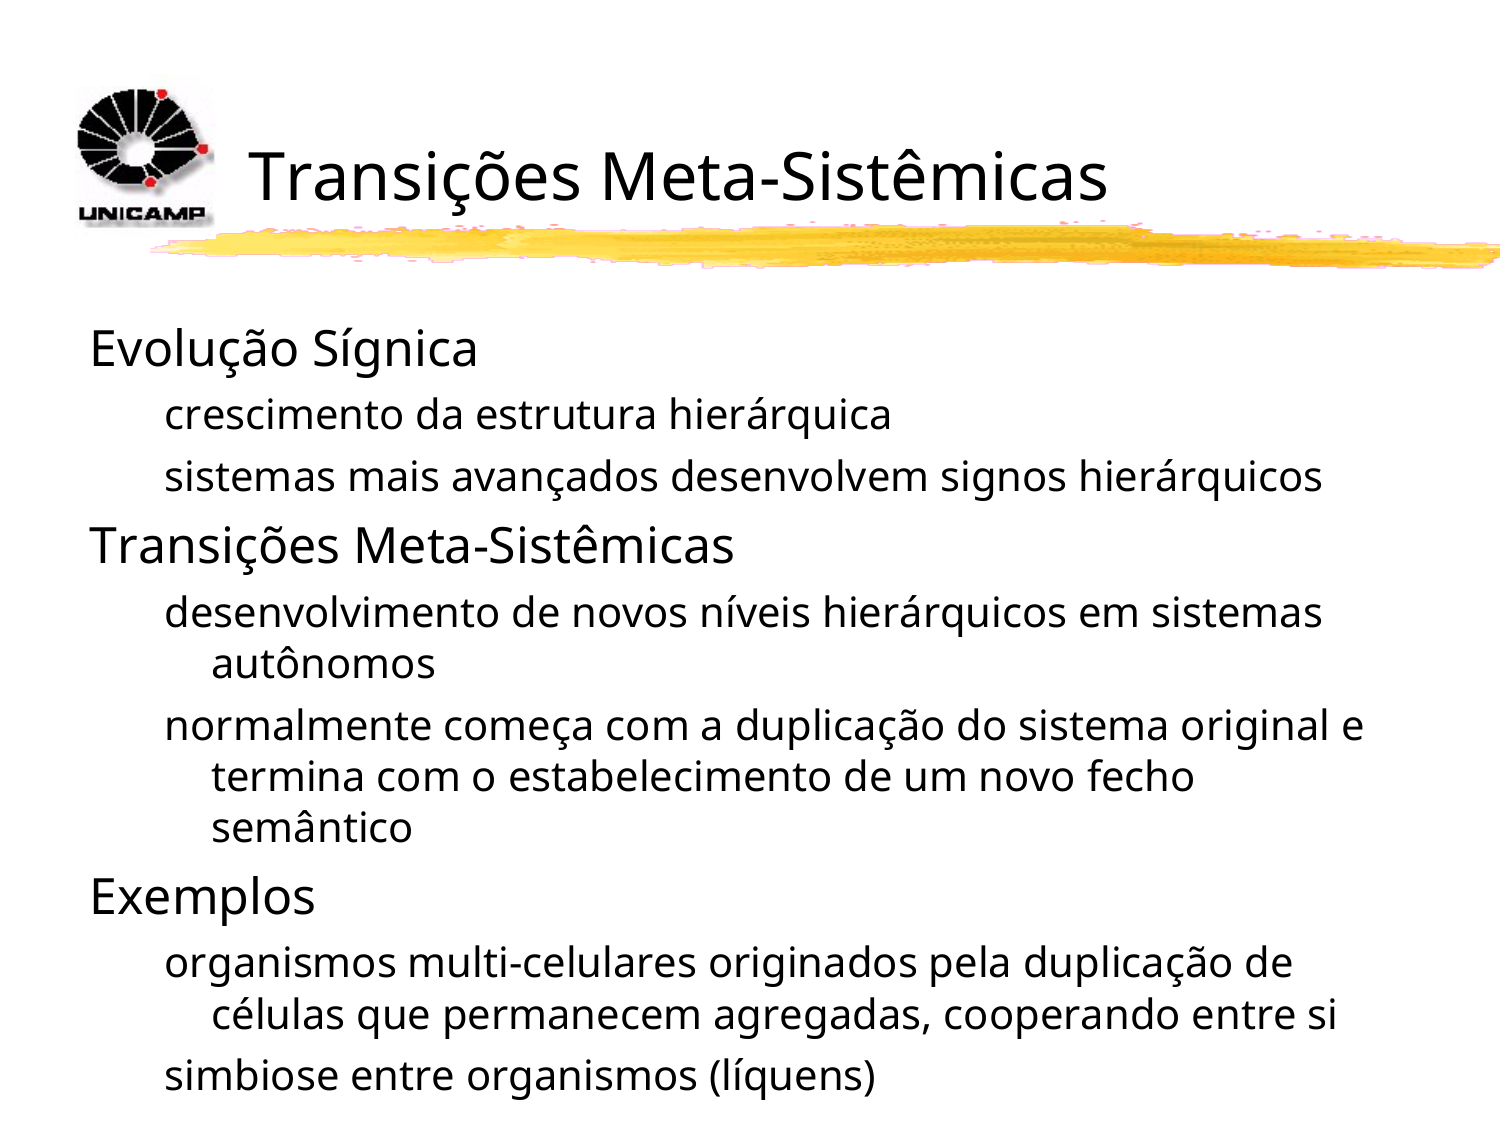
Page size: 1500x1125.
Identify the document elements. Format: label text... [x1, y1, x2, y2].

list Evolução Sígnica crescimento da estrutura hierárquica sistemas mais avançados desenvolvem signos hierárquicos Transições Meta-Sistêmicas desenvolvimento de novos níveis hierárquicos em sistemas autônomos normalmente começa com a duplicação do sistema original e termina com o estabelecimento de um novo fecho semântico Exemplos organismos multi-celulares originados pela duplicação de células que permanecem agregadas, cooperando entre si simbiose entre organismos (líquens) [74, 309, 1417, 994]
title Transições Meta-Sistêmicas [233, 37, 1434, 225]
picture [75, 74, 1500, 279]
